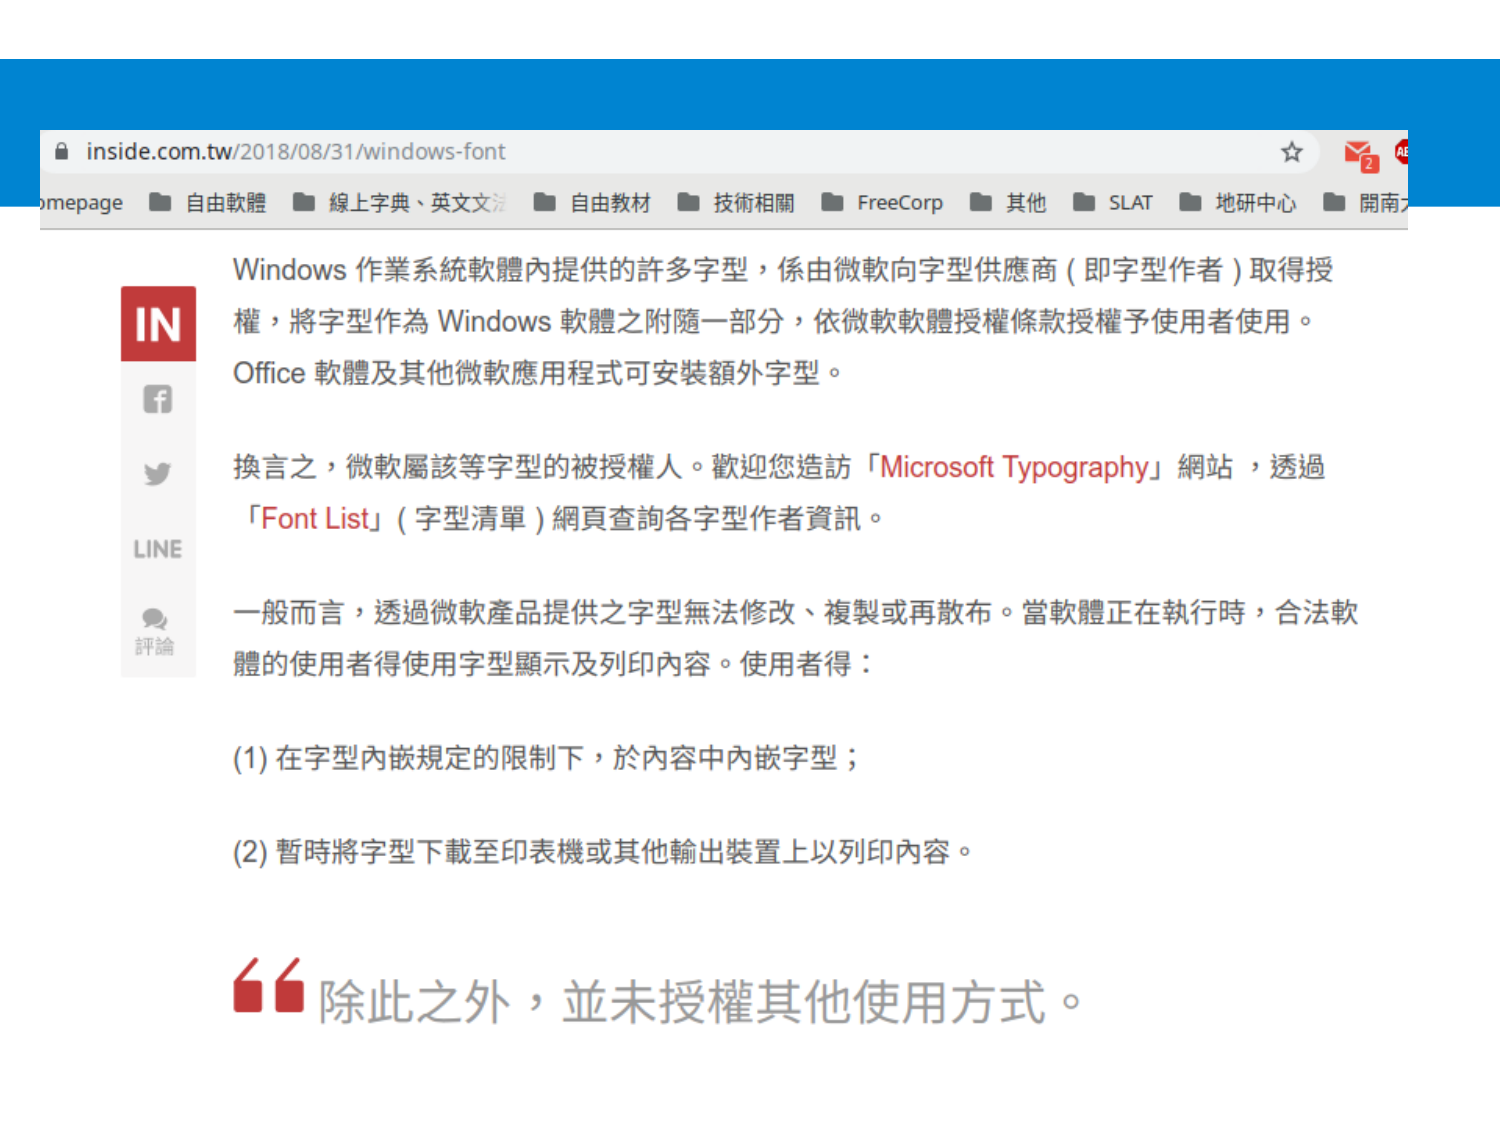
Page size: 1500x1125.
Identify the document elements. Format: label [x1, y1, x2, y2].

picture [40, 130, 1408, 1050]
